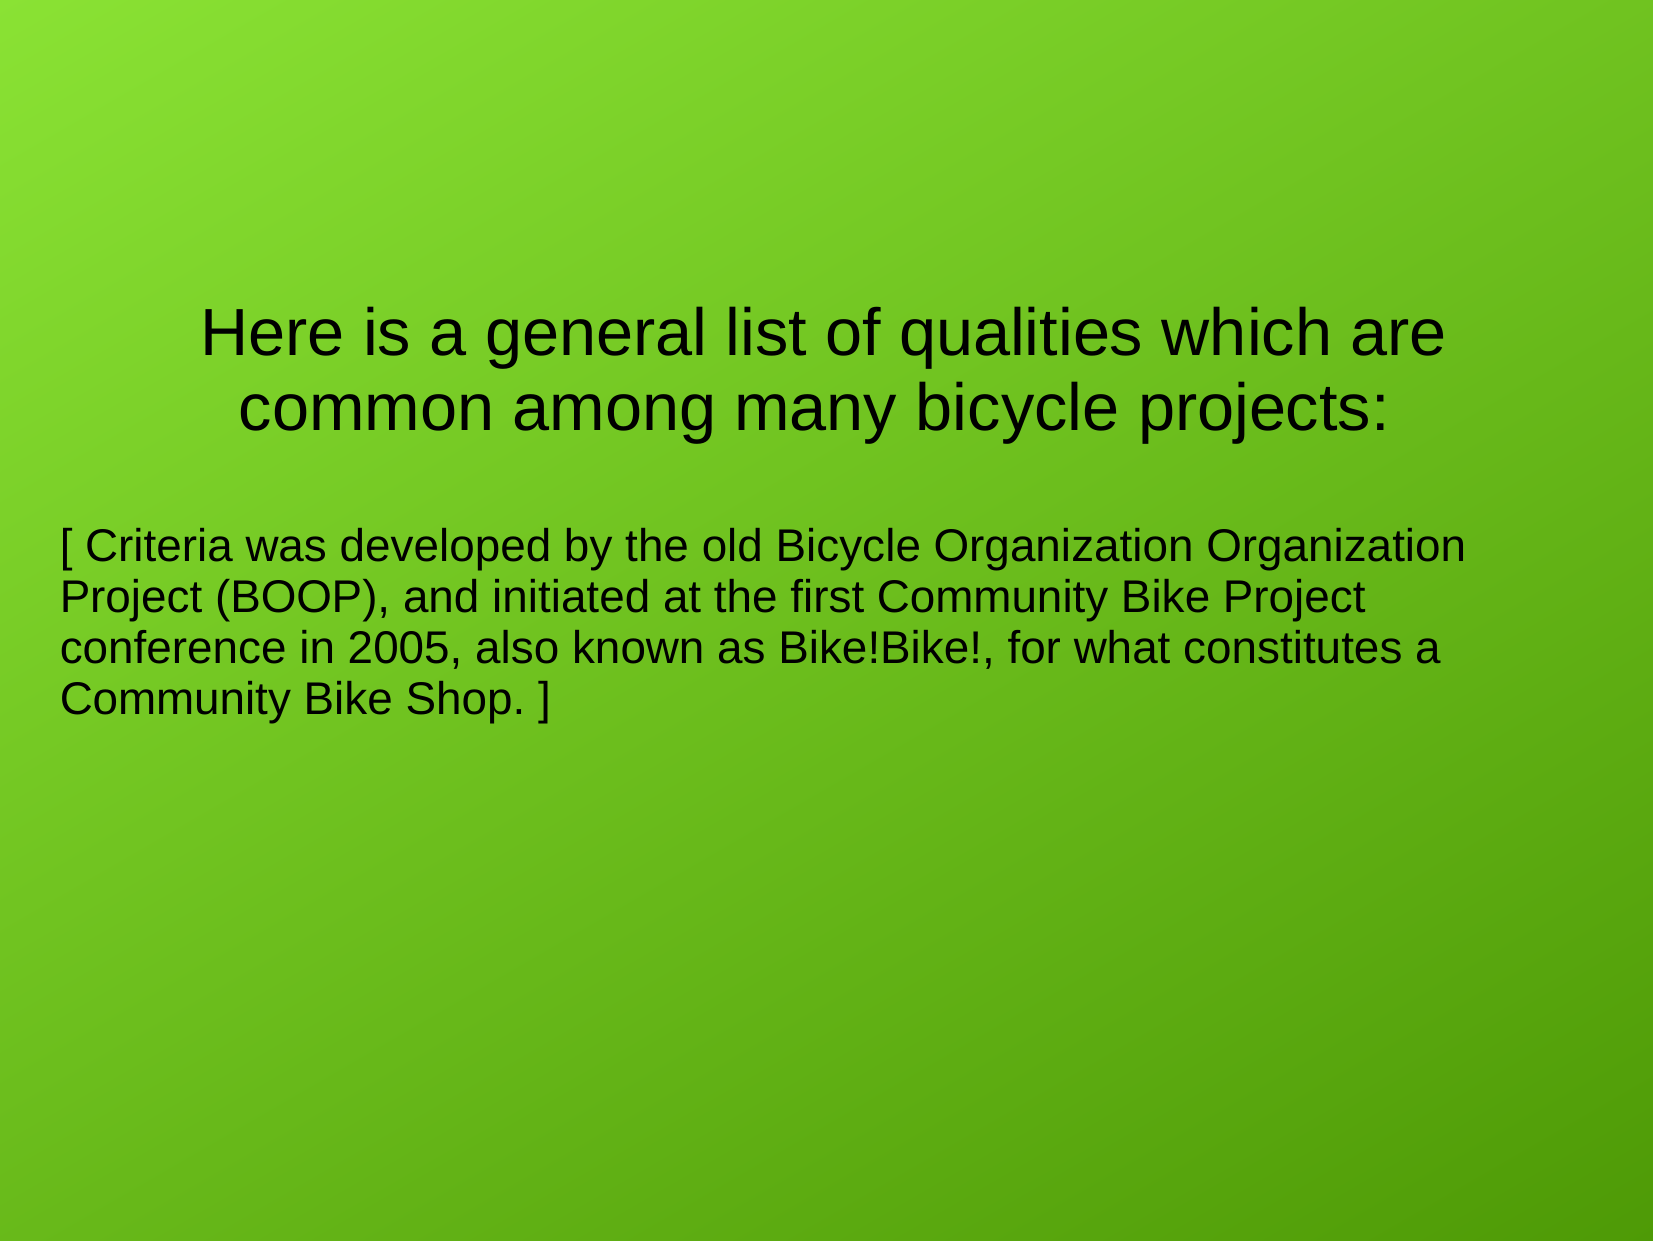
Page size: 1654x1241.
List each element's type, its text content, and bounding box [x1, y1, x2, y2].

subtitle Here is a general list of qualities which are common among many bicycle projects: [ Criteria was developed by the old Bicycle Organization Organization Project (BOOP), and initiated at the first Community Bike Project conference in 2005, also known as Bike!Bike!, for what constitutes a Community Bike Shop. ] [59, 30, 1571, 991]
